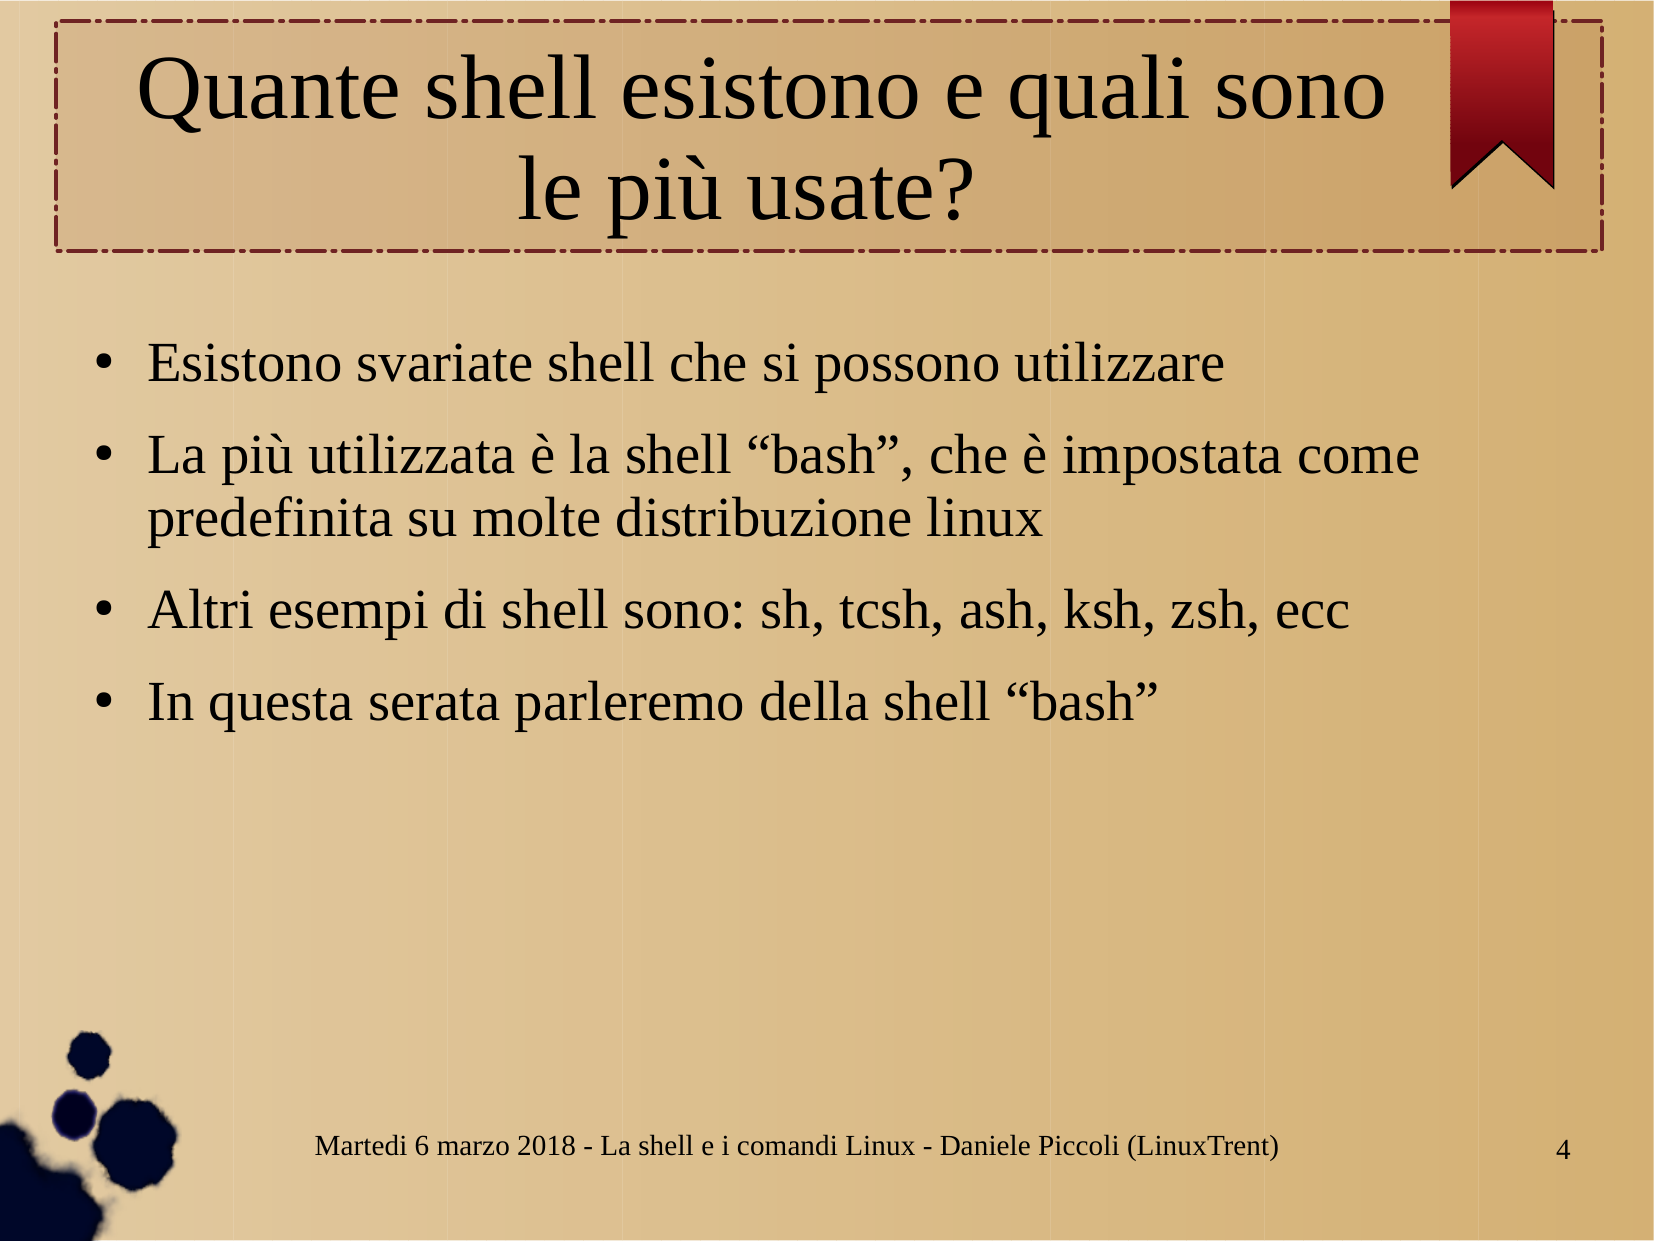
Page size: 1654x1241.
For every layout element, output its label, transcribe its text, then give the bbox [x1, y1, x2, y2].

list Esistono svariate shell che si possono utilizzare La più utilizzata è la shell “bash”, che è impostata come predefinita su molte distribuzione linux Altri esempi di shell sono: sh, tcsh, ash, ksh, zsh, ecc In questa serata parleremo della shell “bash” [76, 330, 1571, 792]
title Quante shell esistono e quali sono le più usate? [82, 36, 1412, 240]
